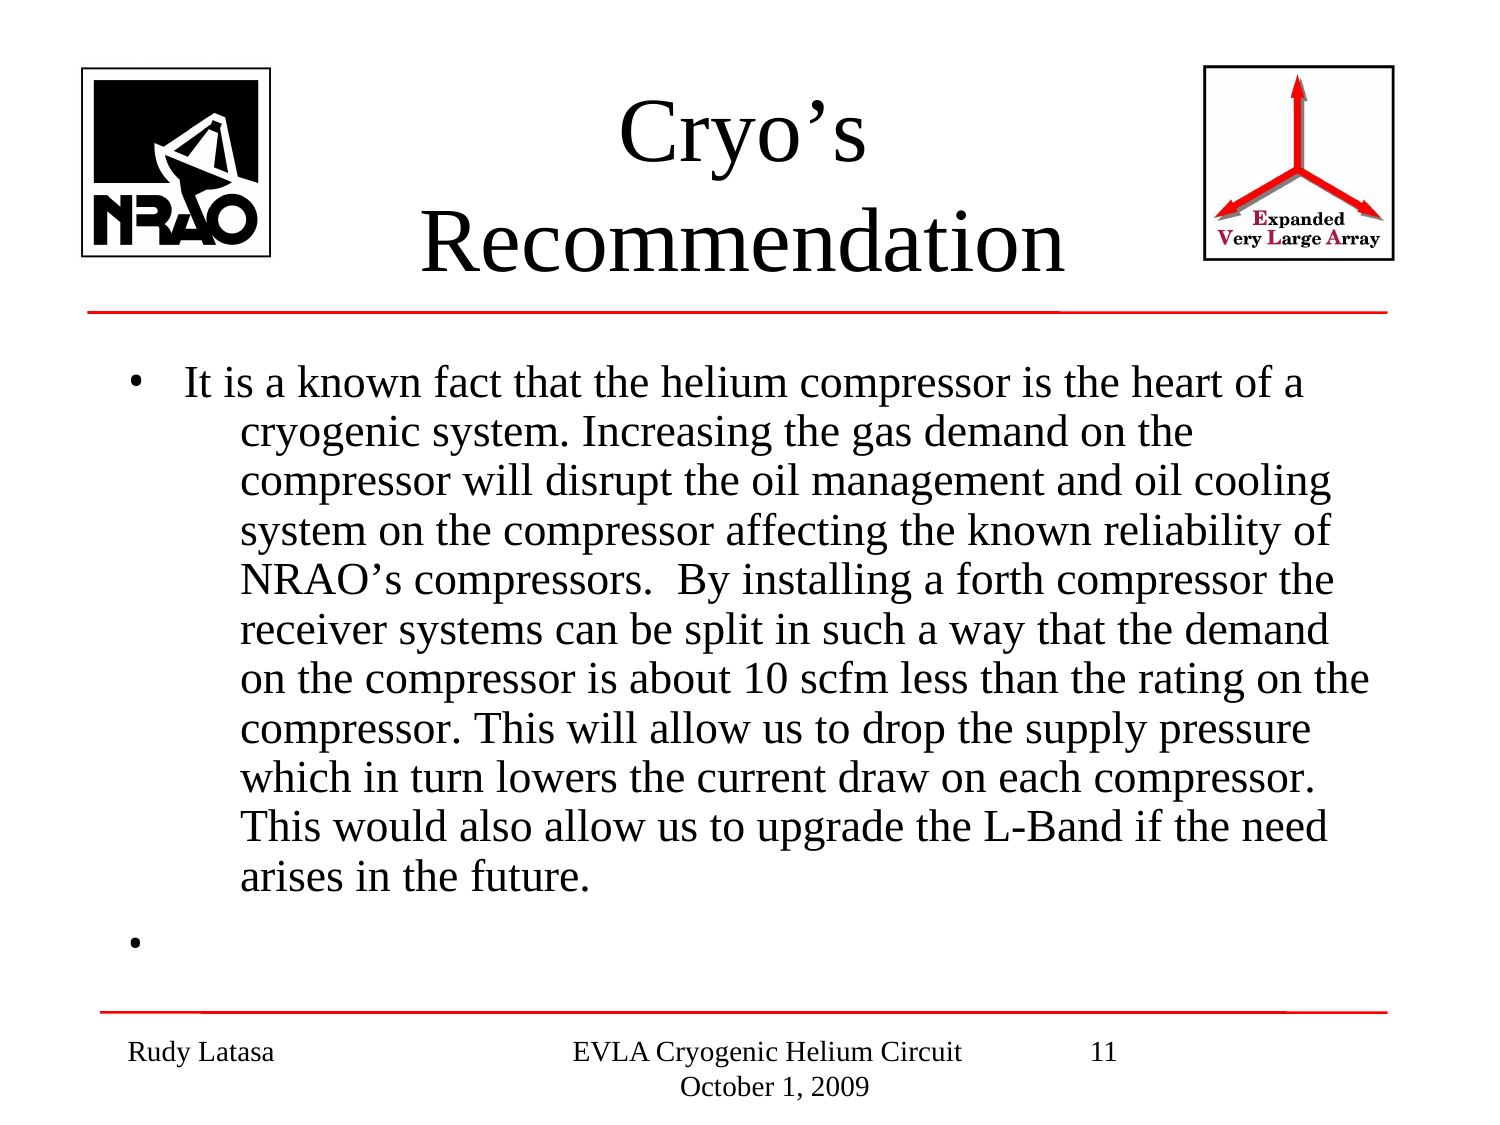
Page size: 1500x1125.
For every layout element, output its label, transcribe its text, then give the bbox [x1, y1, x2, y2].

text_box EVLA Cryogenic Helium Circuit October 1, 2009 [412, 1025, 1074, 1101]
title Cryo’s Recommendation [312, 62, 1176, 288]
text_box Rudy Latasa [112, 1025, 412, 1101]
list It is a known fact that the helium compressor is the heart of a cryogenic system. Increasing the gas demand on the compressor will disrupt the oil management and oil cooling system on the compressor affecting the known reliability of NRAO’s compressors. By installing a forth compressor the receiver systems can be split in such a way that the demand on the compressor is about 10 scfm less than the rating on the compressor. This will allow us to drop the supply pressure which in turn lowers the current draw on each compressor. This would also allow us to upgrade the L-Band if the need arises in the future. [112, 350, 1388, 976]
text_box [1074, 1025, 1388, 1101]
